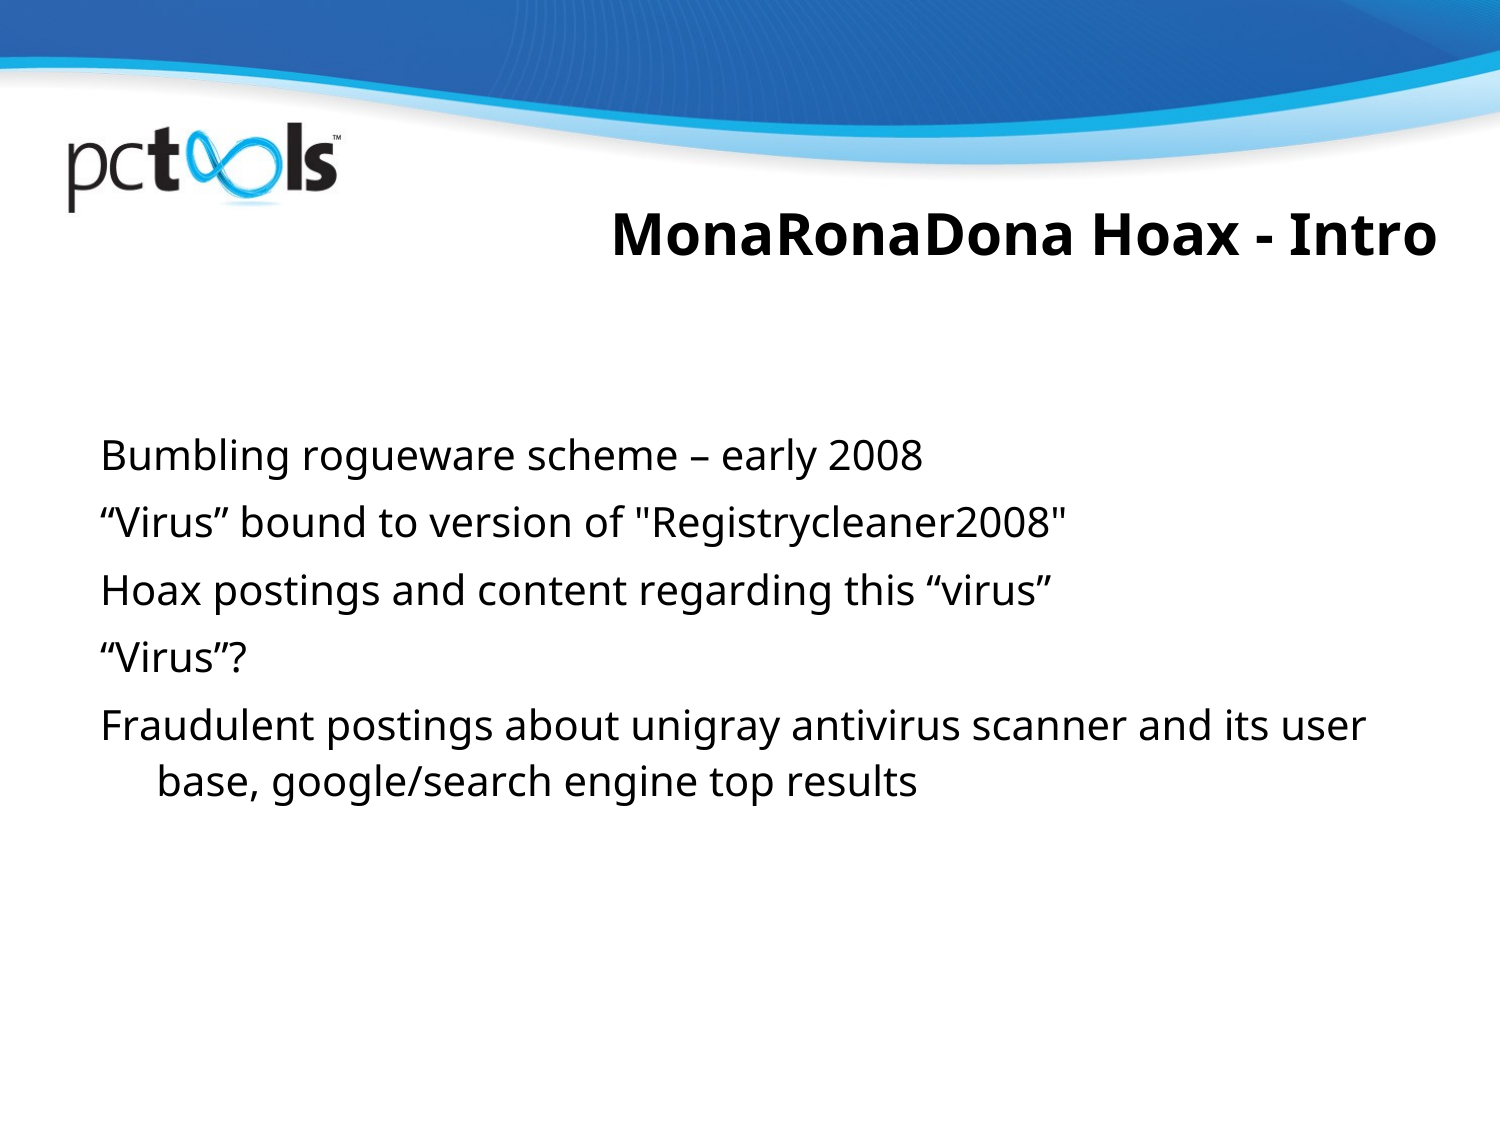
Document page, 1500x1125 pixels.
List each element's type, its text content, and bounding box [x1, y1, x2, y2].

title MonaRonaDona Hoax - Intro [88, 146, 1439, 319]
picture [0, 0, 1500, 222]
picture [194, 138, 207, 146]
list Bumbling rogueware scheme – early 2008 “Virus” bound to version of "Registrycleaner2008" Hoax postings and content regarding this “virus” “Virus”? Fraudulent postings about unigray antivirus scanner and its user base, google/search engine top results [100, 290, 1451, 1019]
